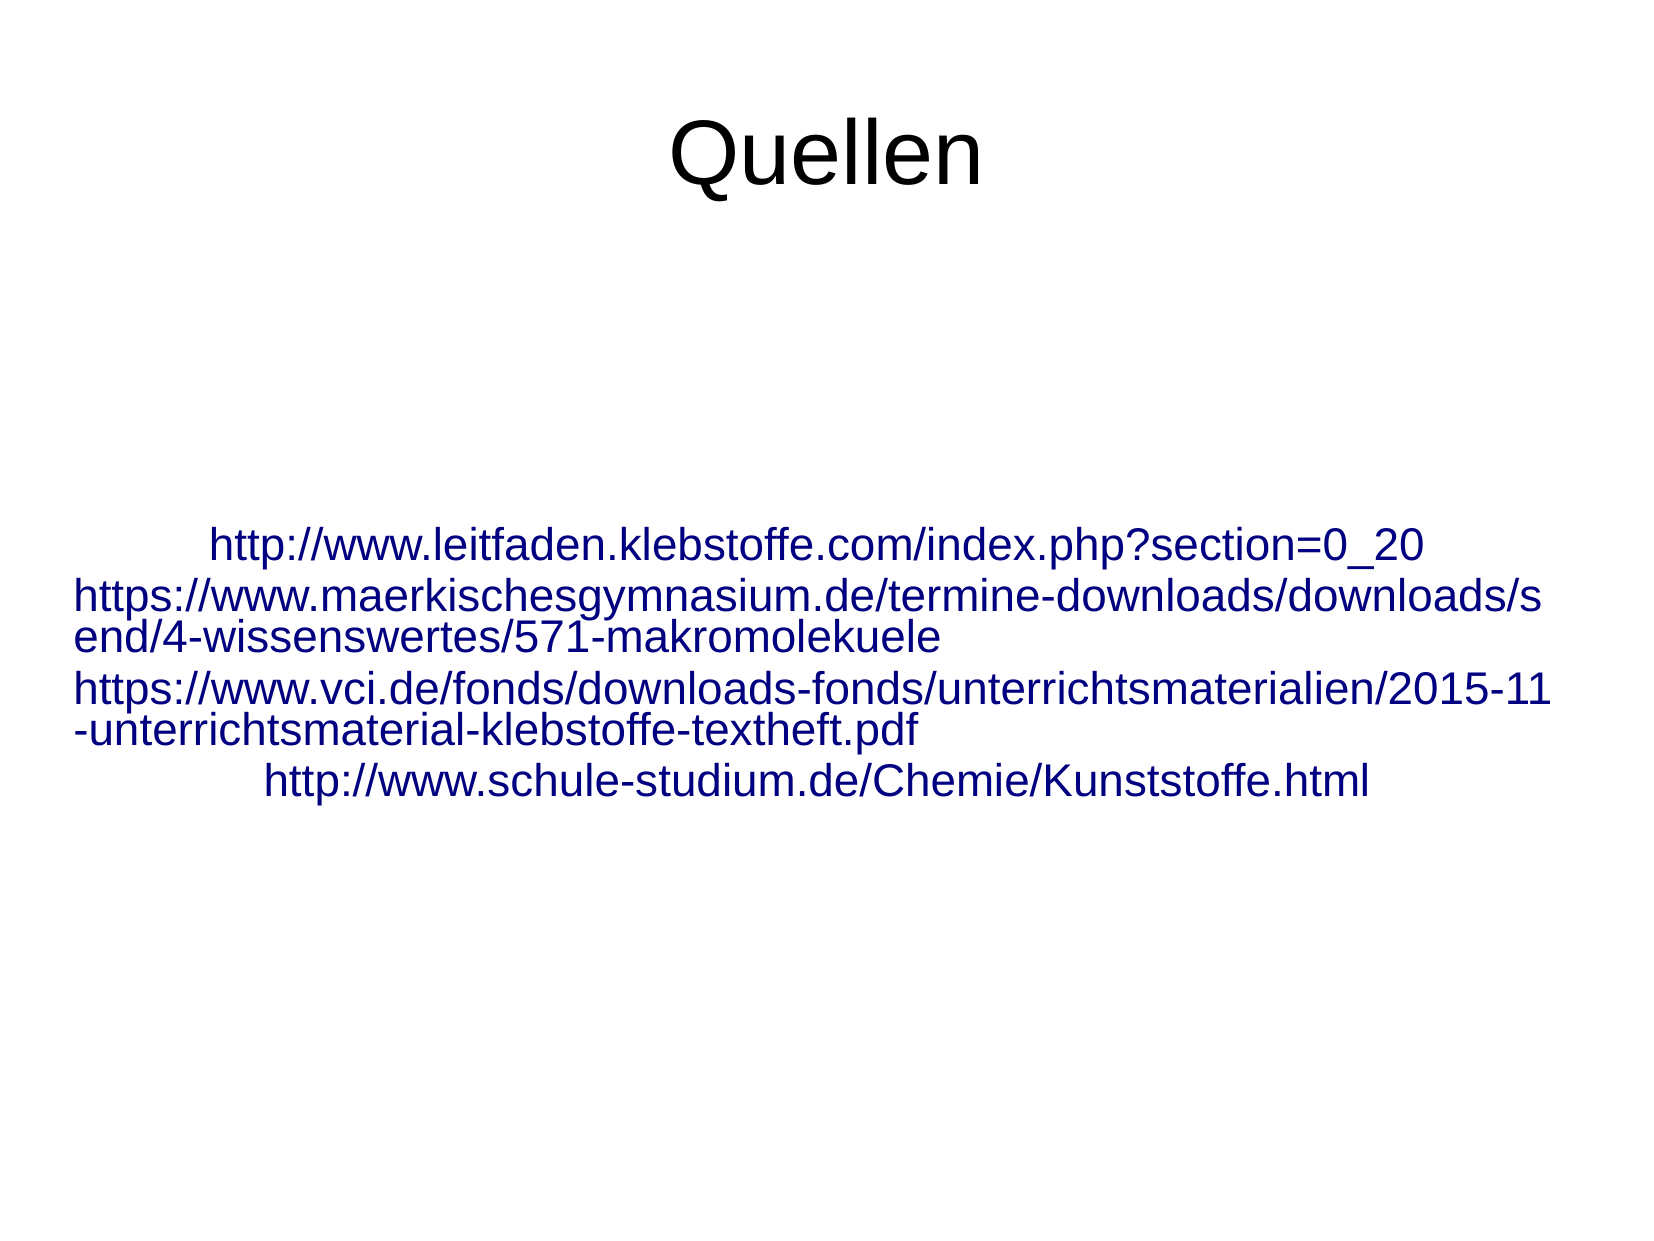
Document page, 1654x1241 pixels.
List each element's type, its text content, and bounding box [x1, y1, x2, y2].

title Quellen [82, 49, 1571, 257]
subtitle http://www.leitfaden.klebstoffe.com/index.php?section=0_20 https://www.maerkischesgymnasium.de/termine-downloads/downloads/send/4-wissenswertes/571-makromolekuele https://www.vci.de/fonds/downloads-fonds/unterrichtsmaterialien/2015-11-unterrichtsmaterial-klebstoffe-textheft.pdf http://www.schule-studium.de/Chemie/Kunststoffe.html [73, 287, 1562, 1007]
